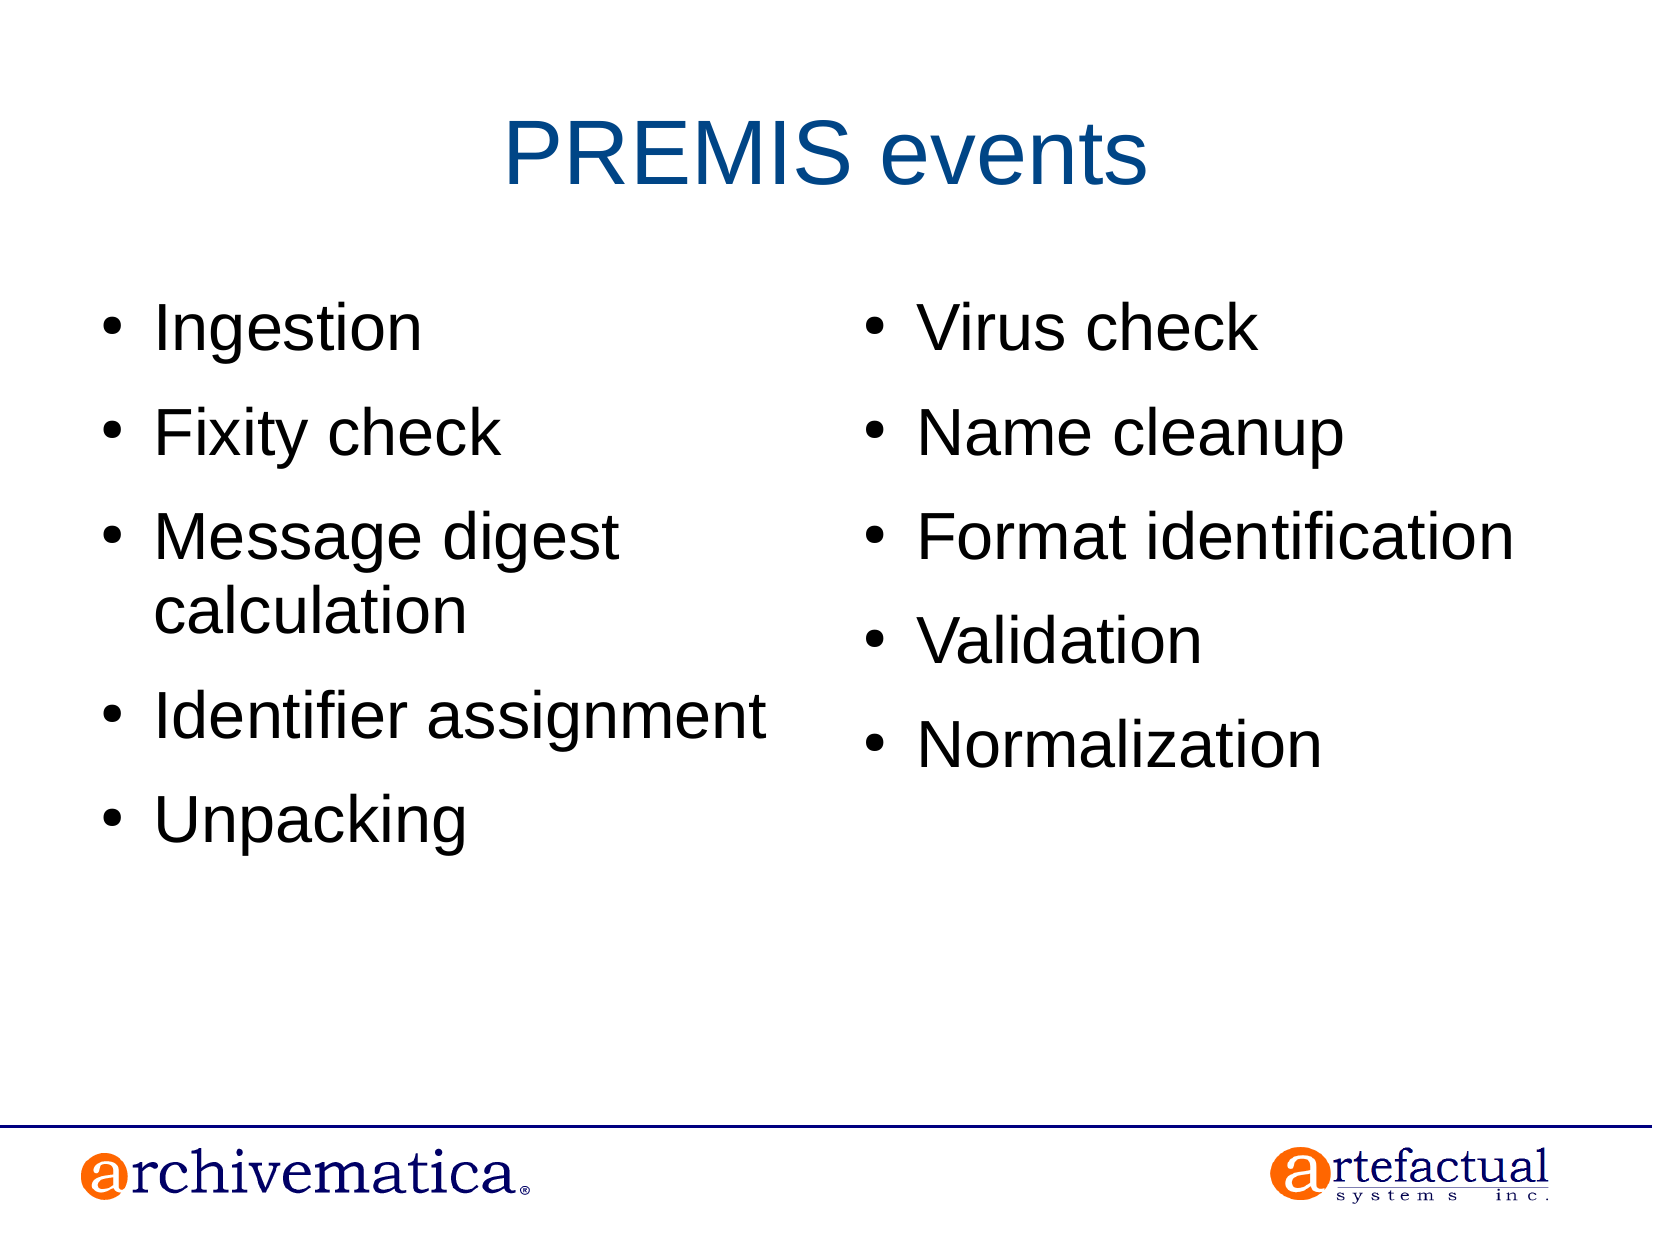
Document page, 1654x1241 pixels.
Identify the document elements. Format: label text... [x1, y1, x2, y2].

list Virus check Name cleanup Format identification Validation Normalization [845, 290, 1572, 1010]
title PREMIS events [82, 49, 1571, 257]
picture [81, 1133, 531, 1216]
list Ingestion Fixity check Message digest calculation Identifier assignment Unpacking [82, 290, 809, 1010]
picture [1263, 1139, 1560, 1211]
